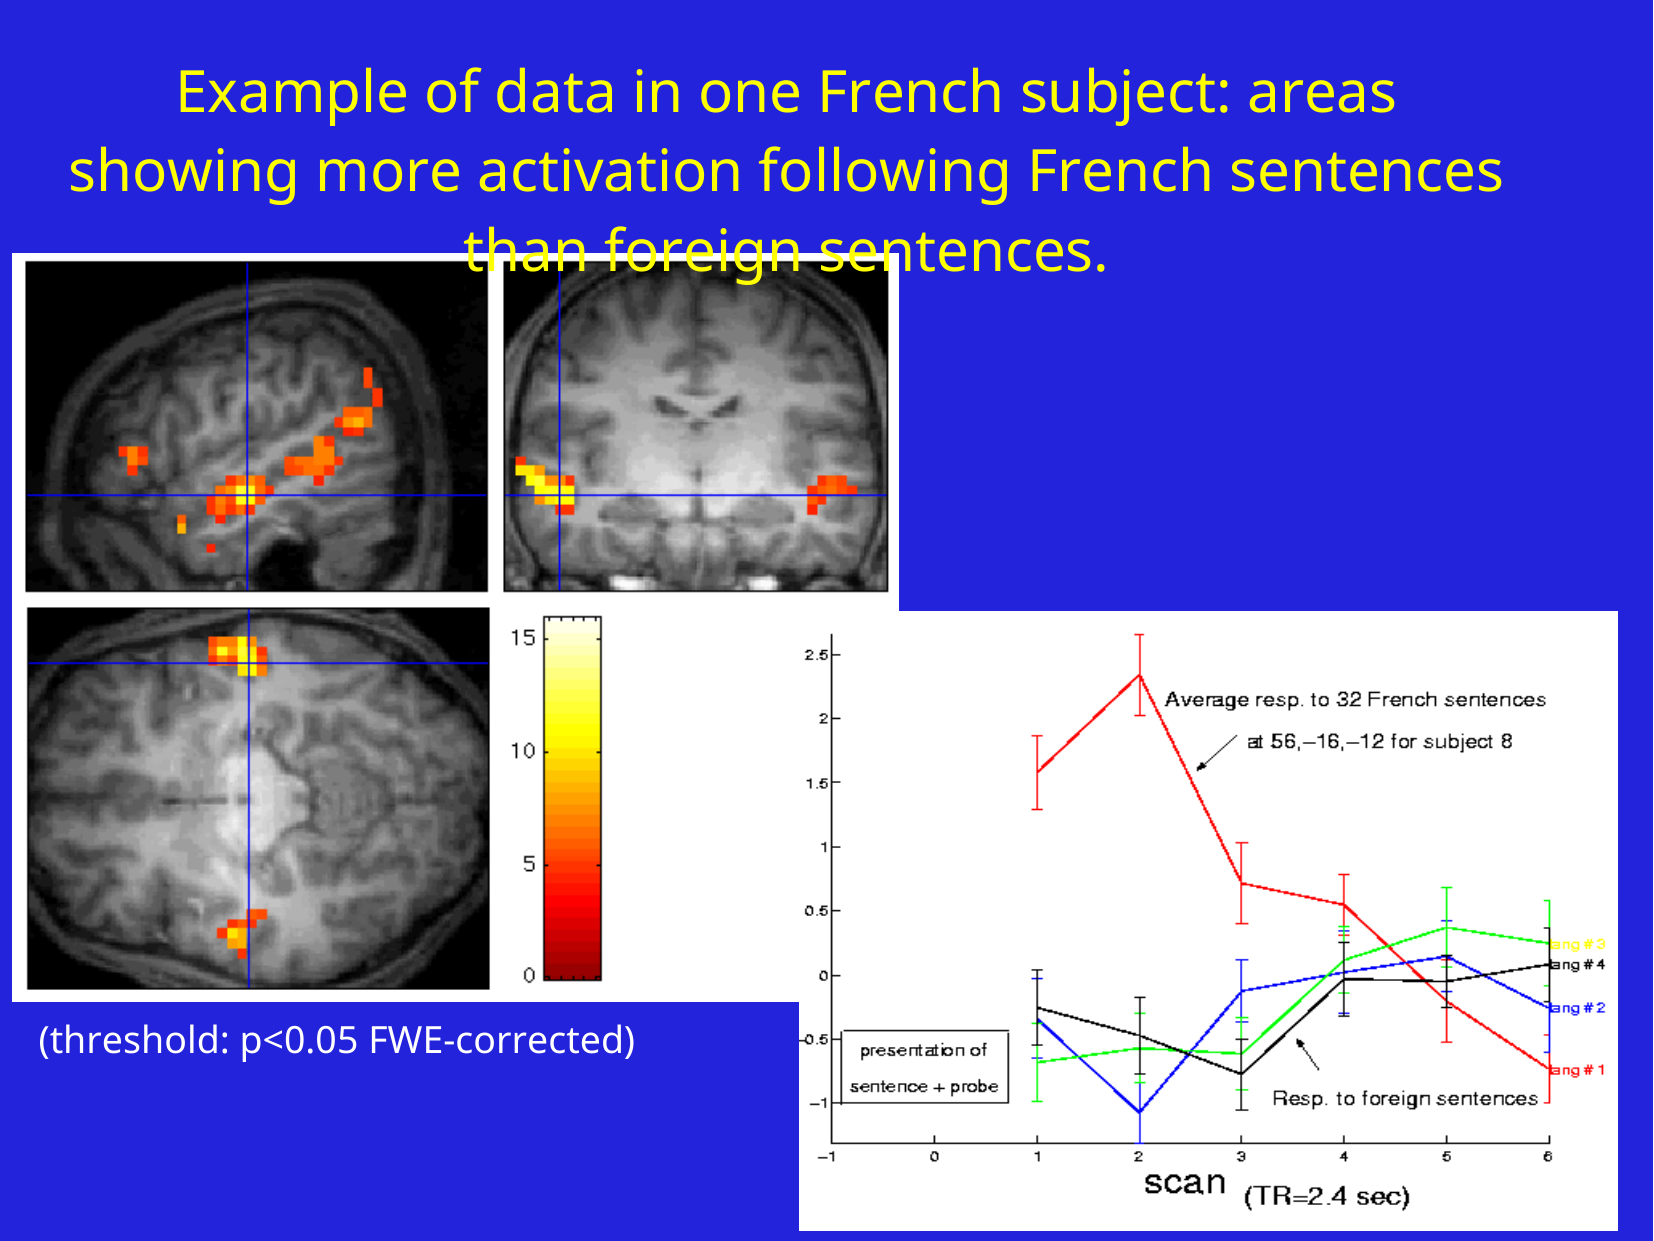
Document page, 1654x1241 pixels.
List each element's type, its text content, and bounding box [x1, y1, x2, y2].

text_box (threshold: p<0.05 FWE-corrected) [38, 1013, 733, 1058]
picture [528, 256, 543, 267]
picture [12, 253, 1618, 1231]
picture [633, 255, 651, 267]
text_box Example of data in one French subject: areas showing more activation following French sentences than foreign sentences. [60, 50, 1513, 255]
picture [740, 255, 757, 267]
